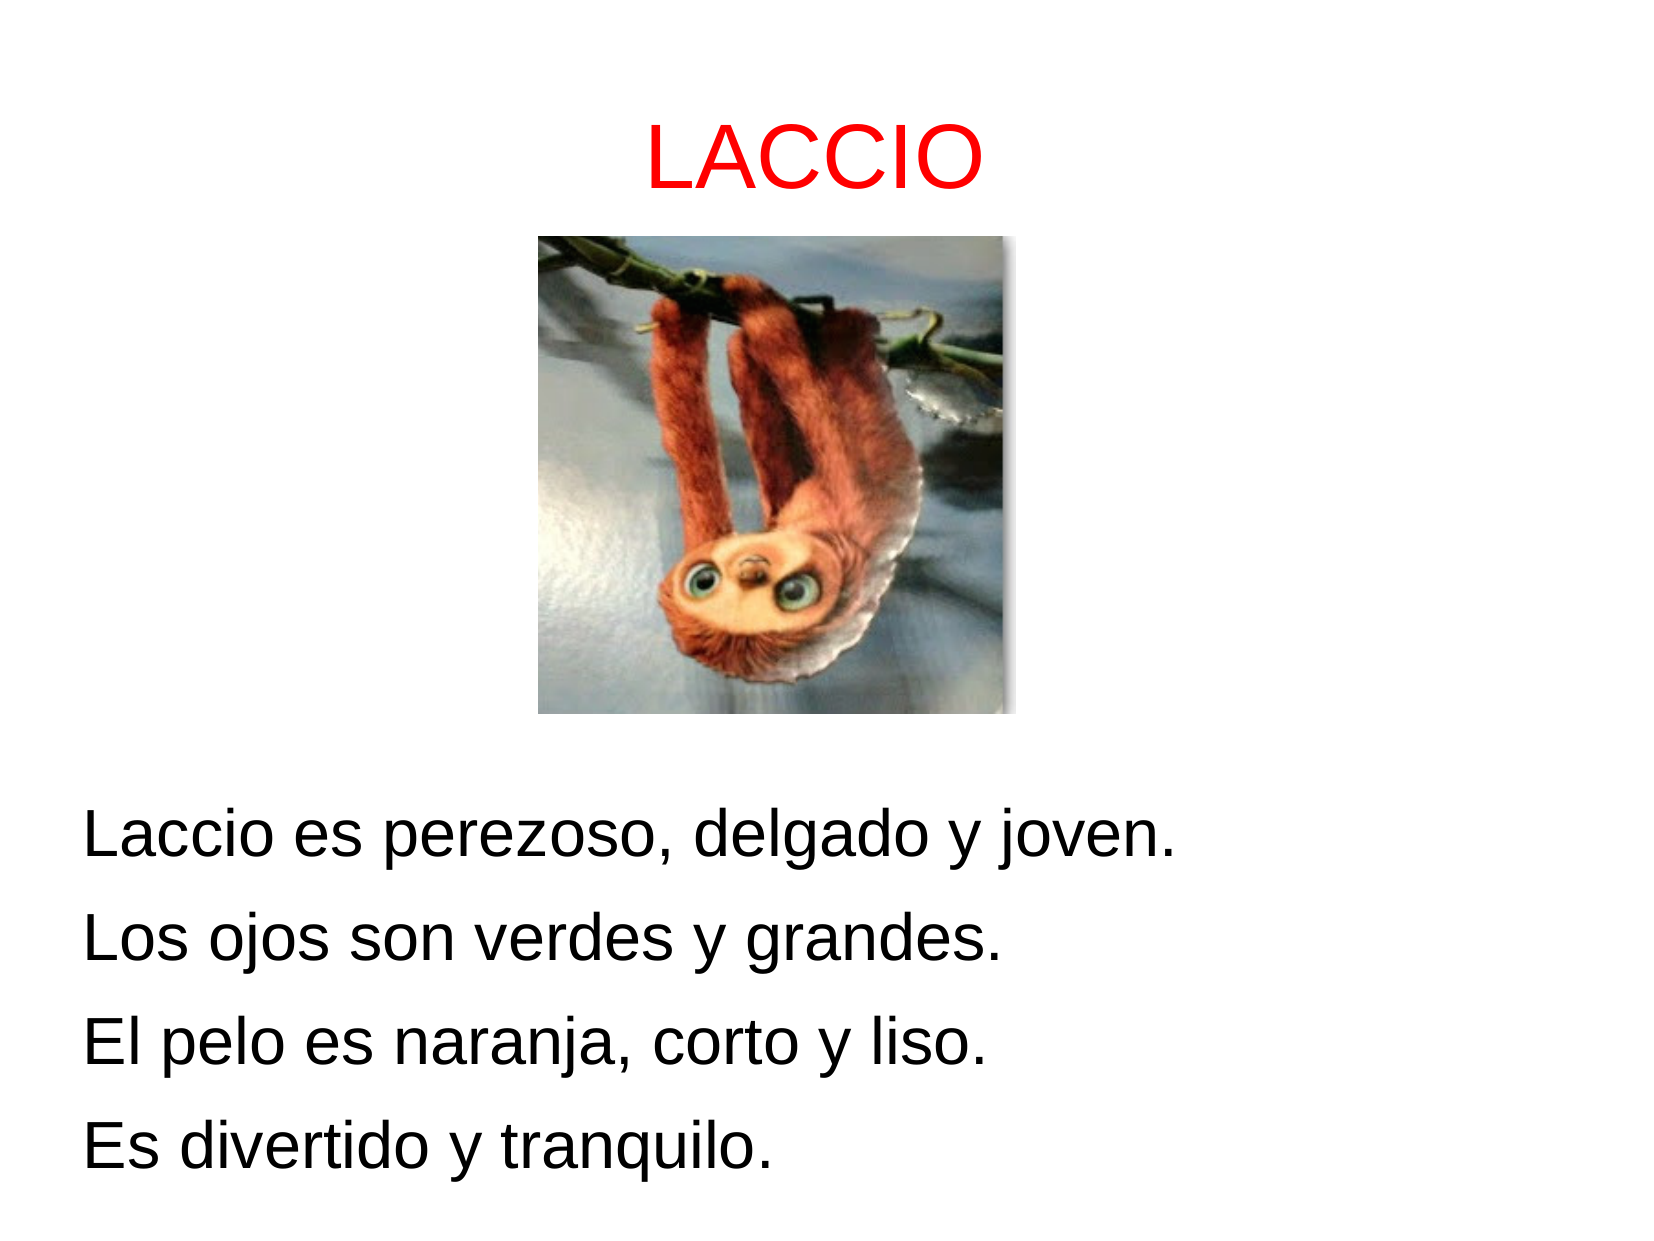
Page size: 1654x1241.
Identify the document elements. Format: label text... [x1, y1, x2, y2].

title LACCIO [70, 52, 1560, 260]
picture [538, 236, 1016, 714]
list Laccio es perezoso, delgado y joven. Los ojos son verdes y grandes. El pelo es naranja, corto y liso. Es divertido y tranquilo. [82, 795, 1571, 1183]
